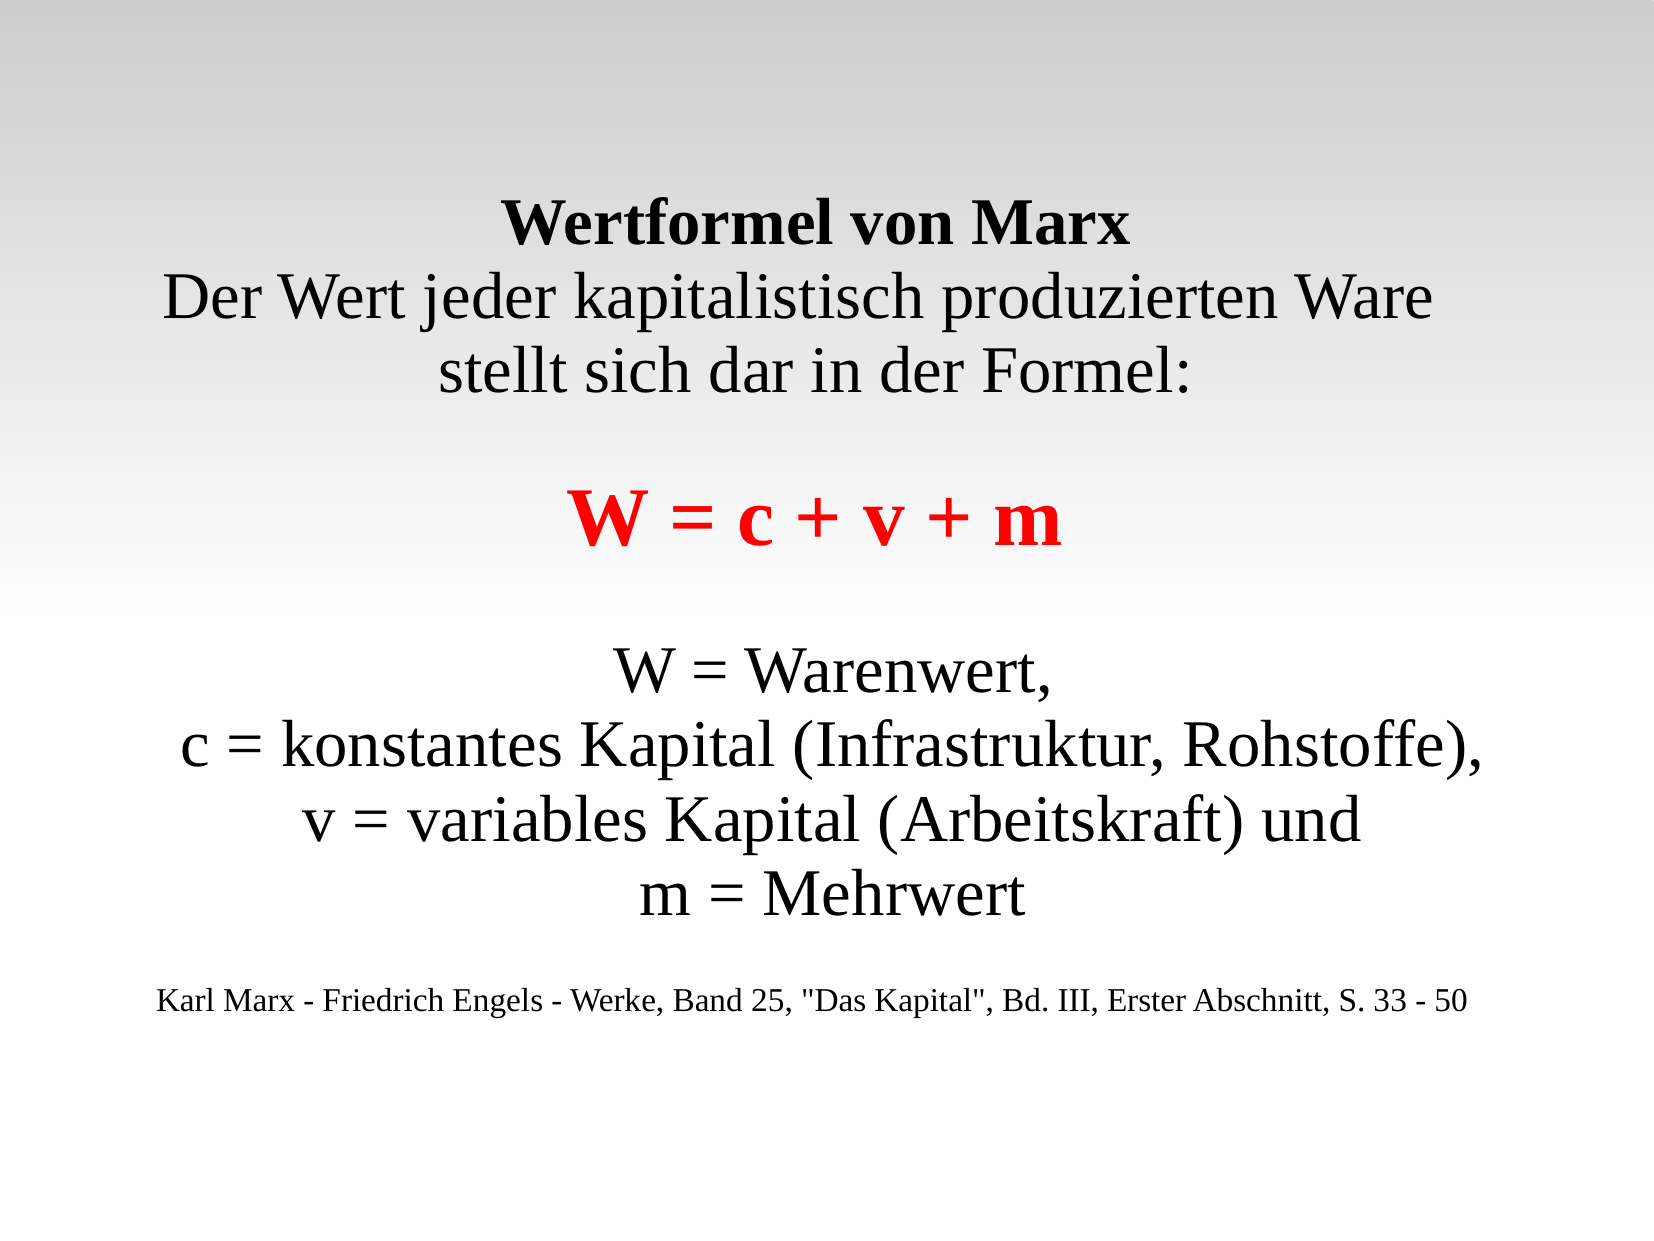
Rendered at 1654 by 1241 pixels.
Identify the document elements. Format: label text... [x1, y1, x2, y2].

text_box W = c + v + m [552, 463, 1111, 588]
text_box W = Warenwert, c = konstantes Kapital (Infrastruktur, Rohstoffe), v = variables Kapital (Arbeitskraft) und m = Mehrwert [165, 625, 1519, 938]
text_box Wertformel von Marx Der Wert jeder kapitalistisch produzierten Ware stellt sich dar in der Formel: [147, 177, 1485, 415]
text_box Karl Marx - Friedrich Engels - Werke, Band 25, "Das Kapital", Bd. III, Erster Abschnitt, S. 33 - 50 [141, 974, 1595, 1027]
